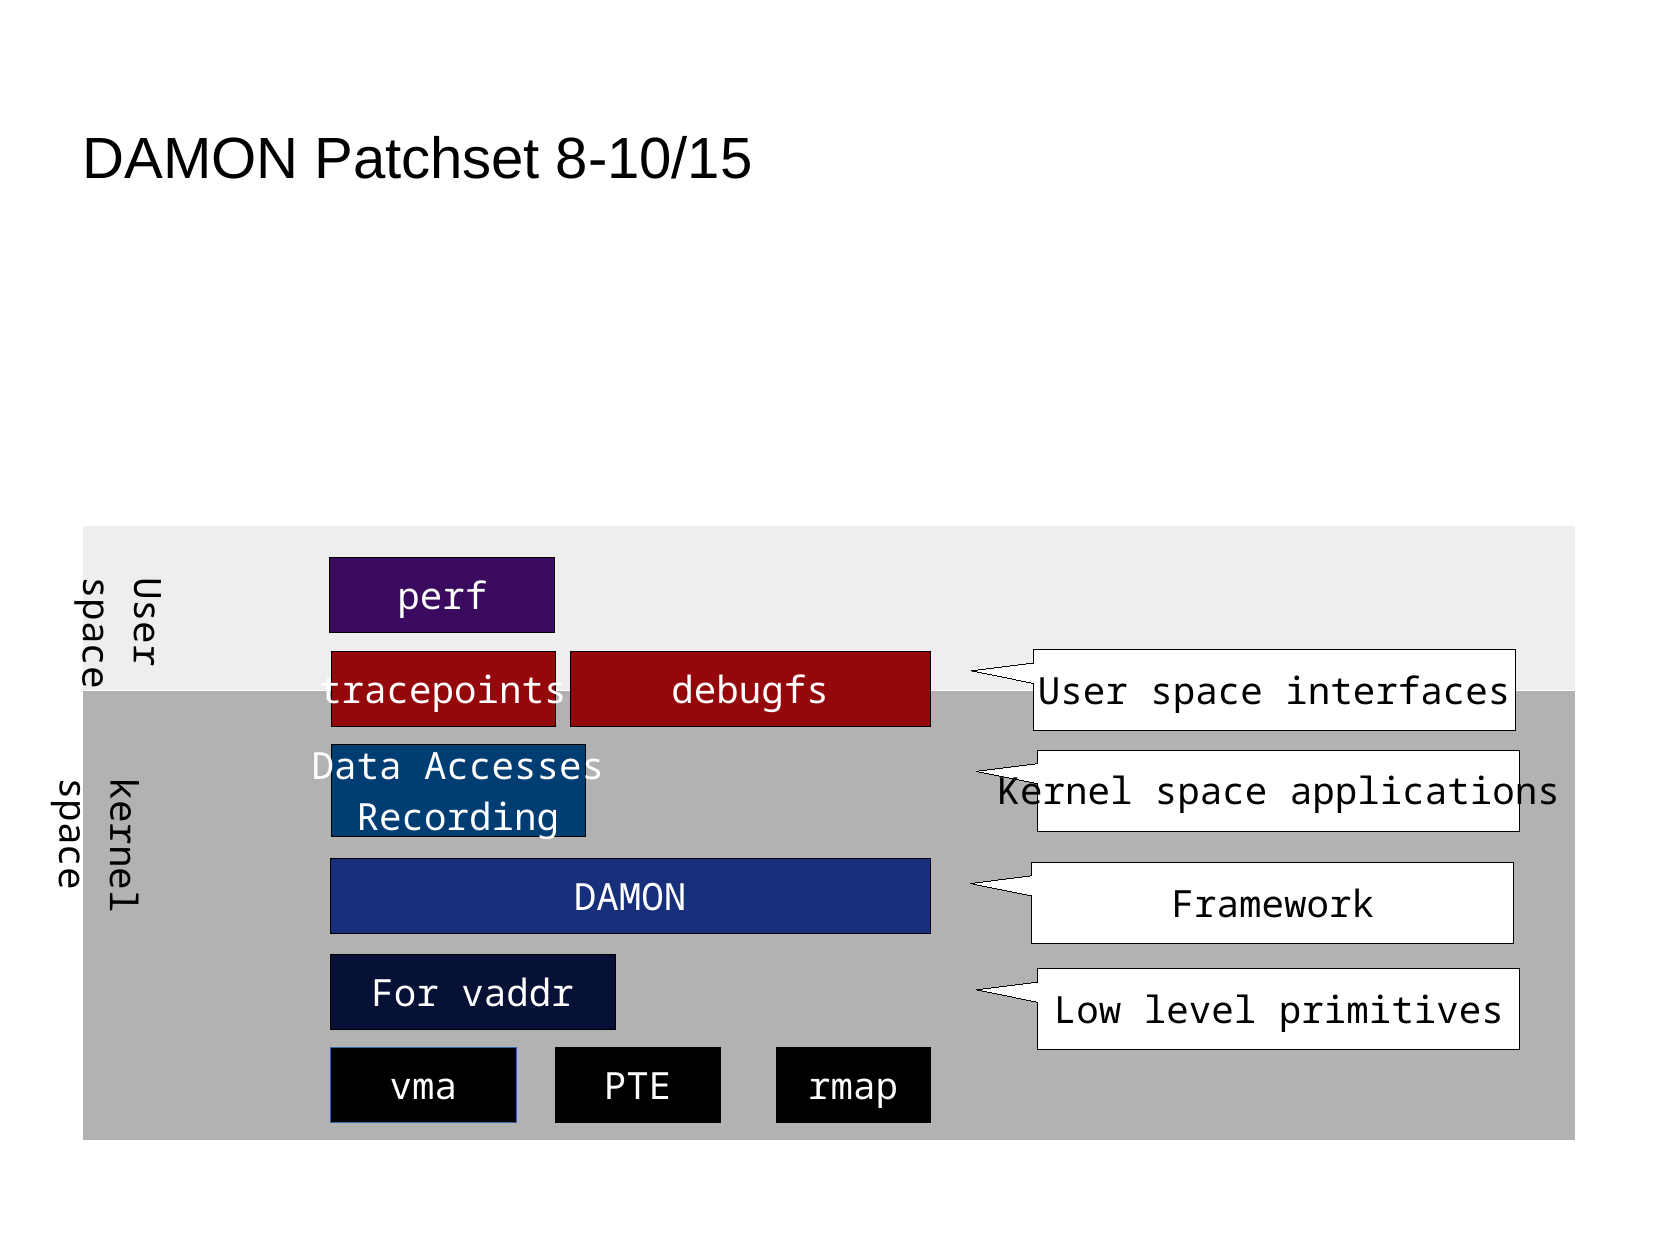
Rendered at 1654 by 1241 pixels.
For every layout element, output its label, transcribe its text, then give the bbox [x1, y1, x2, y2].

text_box Low level primitives [976, 968, 1520, 1050]
text_box DAMON [330, 858, 931, 934]
text_box tracepoints [331, 651, 556, 727]
text_box For vaddr [330, 954, 616, 1030]
text_box kernel space [100, 829, 158, 1032]
text_box User space interfaces [971, 649, 1516, 731]
text_box [82, 604, 91, 651]
text_box rmap [776, 1047, 931, 1123]
text_box [85, 627, 91, 637]
text_box Data Accesses Recording [331, 744, 586, 837]
text_box [85, 605, 91, 615]
text_box debugfs [570, 651, 931, 727]
text_box Kernel space applications [976, 750, 1520, 832]
text_box User space [89, 562, 182, 830]
text_box [82, 650, 90, 674]
text_box vma [330, 1047, 517, 1123]
text_box PTE [555, 1047, 721, 1123]
text_box Framework [970, 862, 1514, 944]
text_box [82, 525, 1576, 1141]
title DAMON Patchset 8-10/15 [82, 108, 1571, 210]
text_box perf [329, 557, 555, 633]
